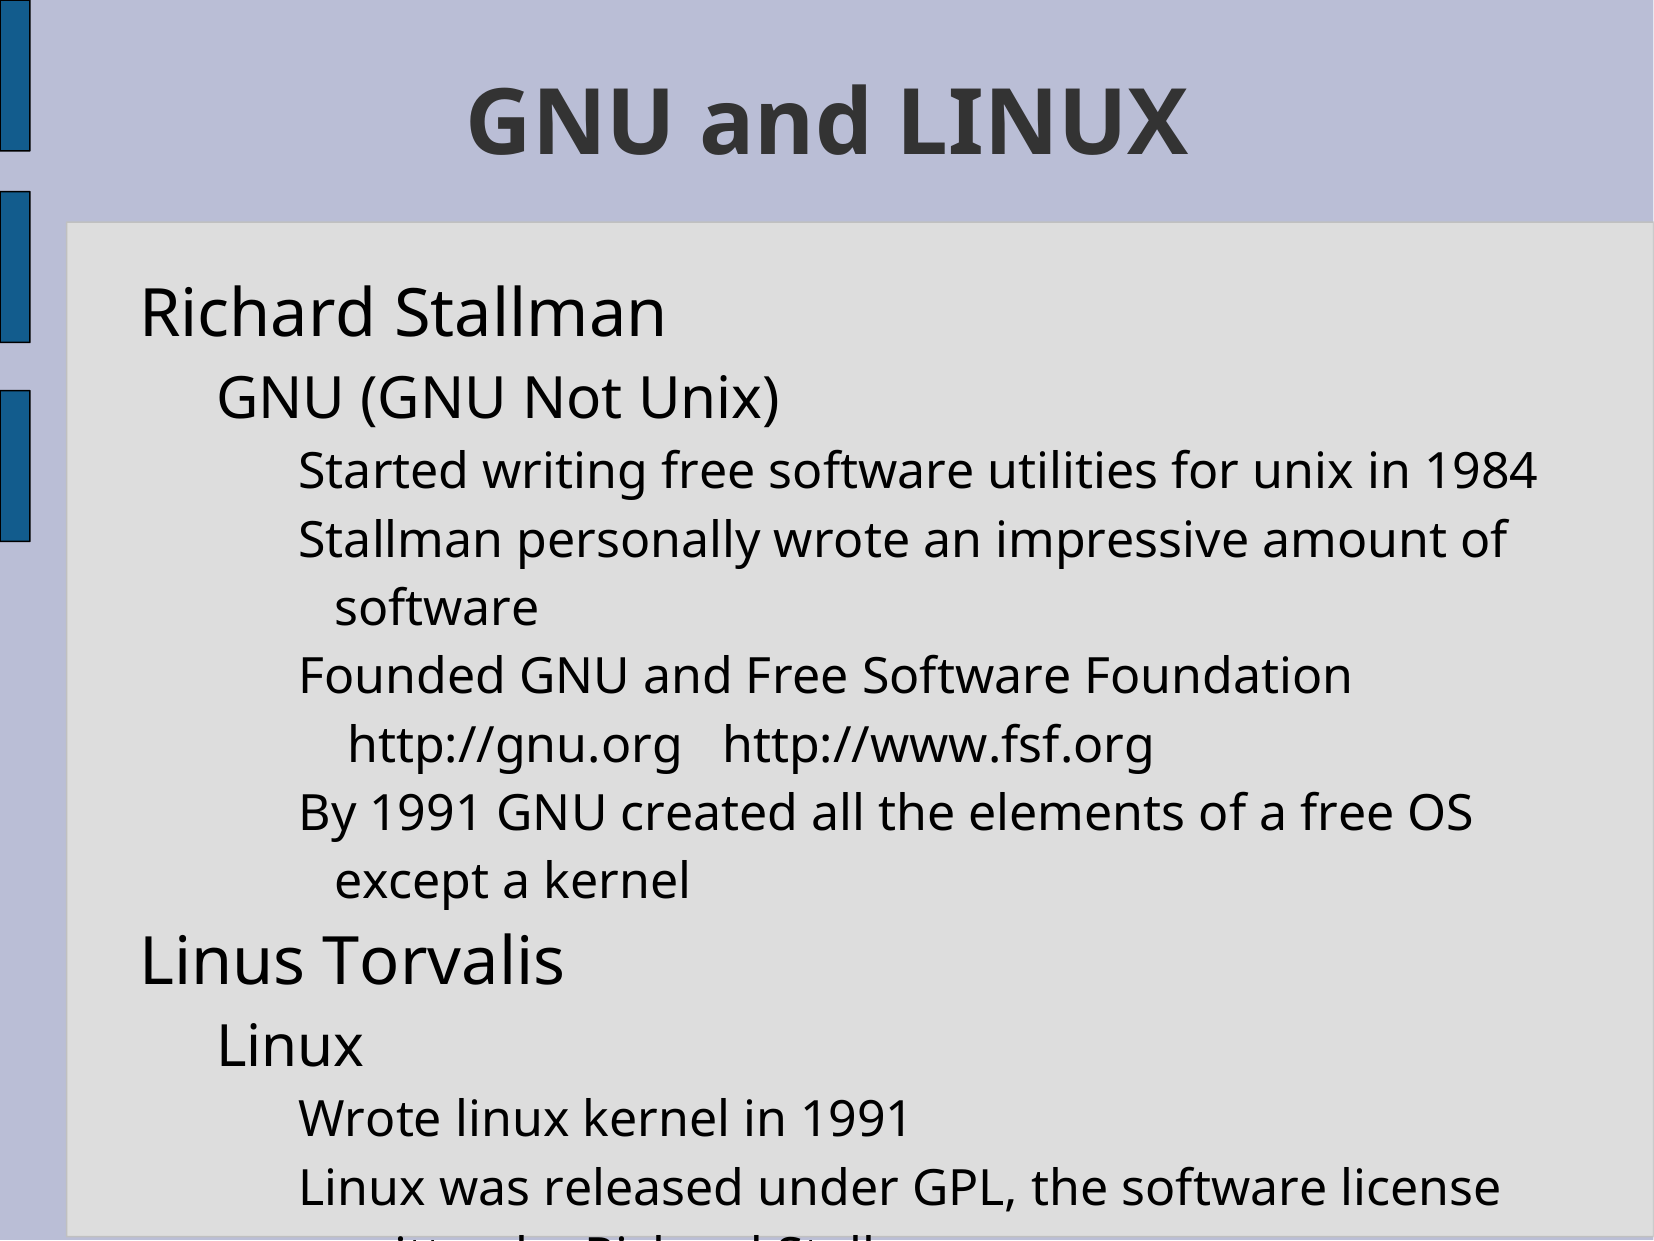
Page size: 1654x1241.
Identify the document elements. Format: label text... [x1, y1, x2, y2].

title GNU and LINUX [121, 56, 1534, 182]
list Richard Stallman GNU (GNU Not Unix) Started writing free software utilities for unix in 1984 Stallman personally wrote an impressive amount of software Founded GNU and Free Software Foundation http://gnu.org http://www.fsf.org By 1991 GNU created all the elements of a free OS except a kernel Linus Torvalis Linux Wrote linux kernel in 1991 Linux was released under GPL, the software license written by Richard Stallman [121, 265, 1577, 1106]
